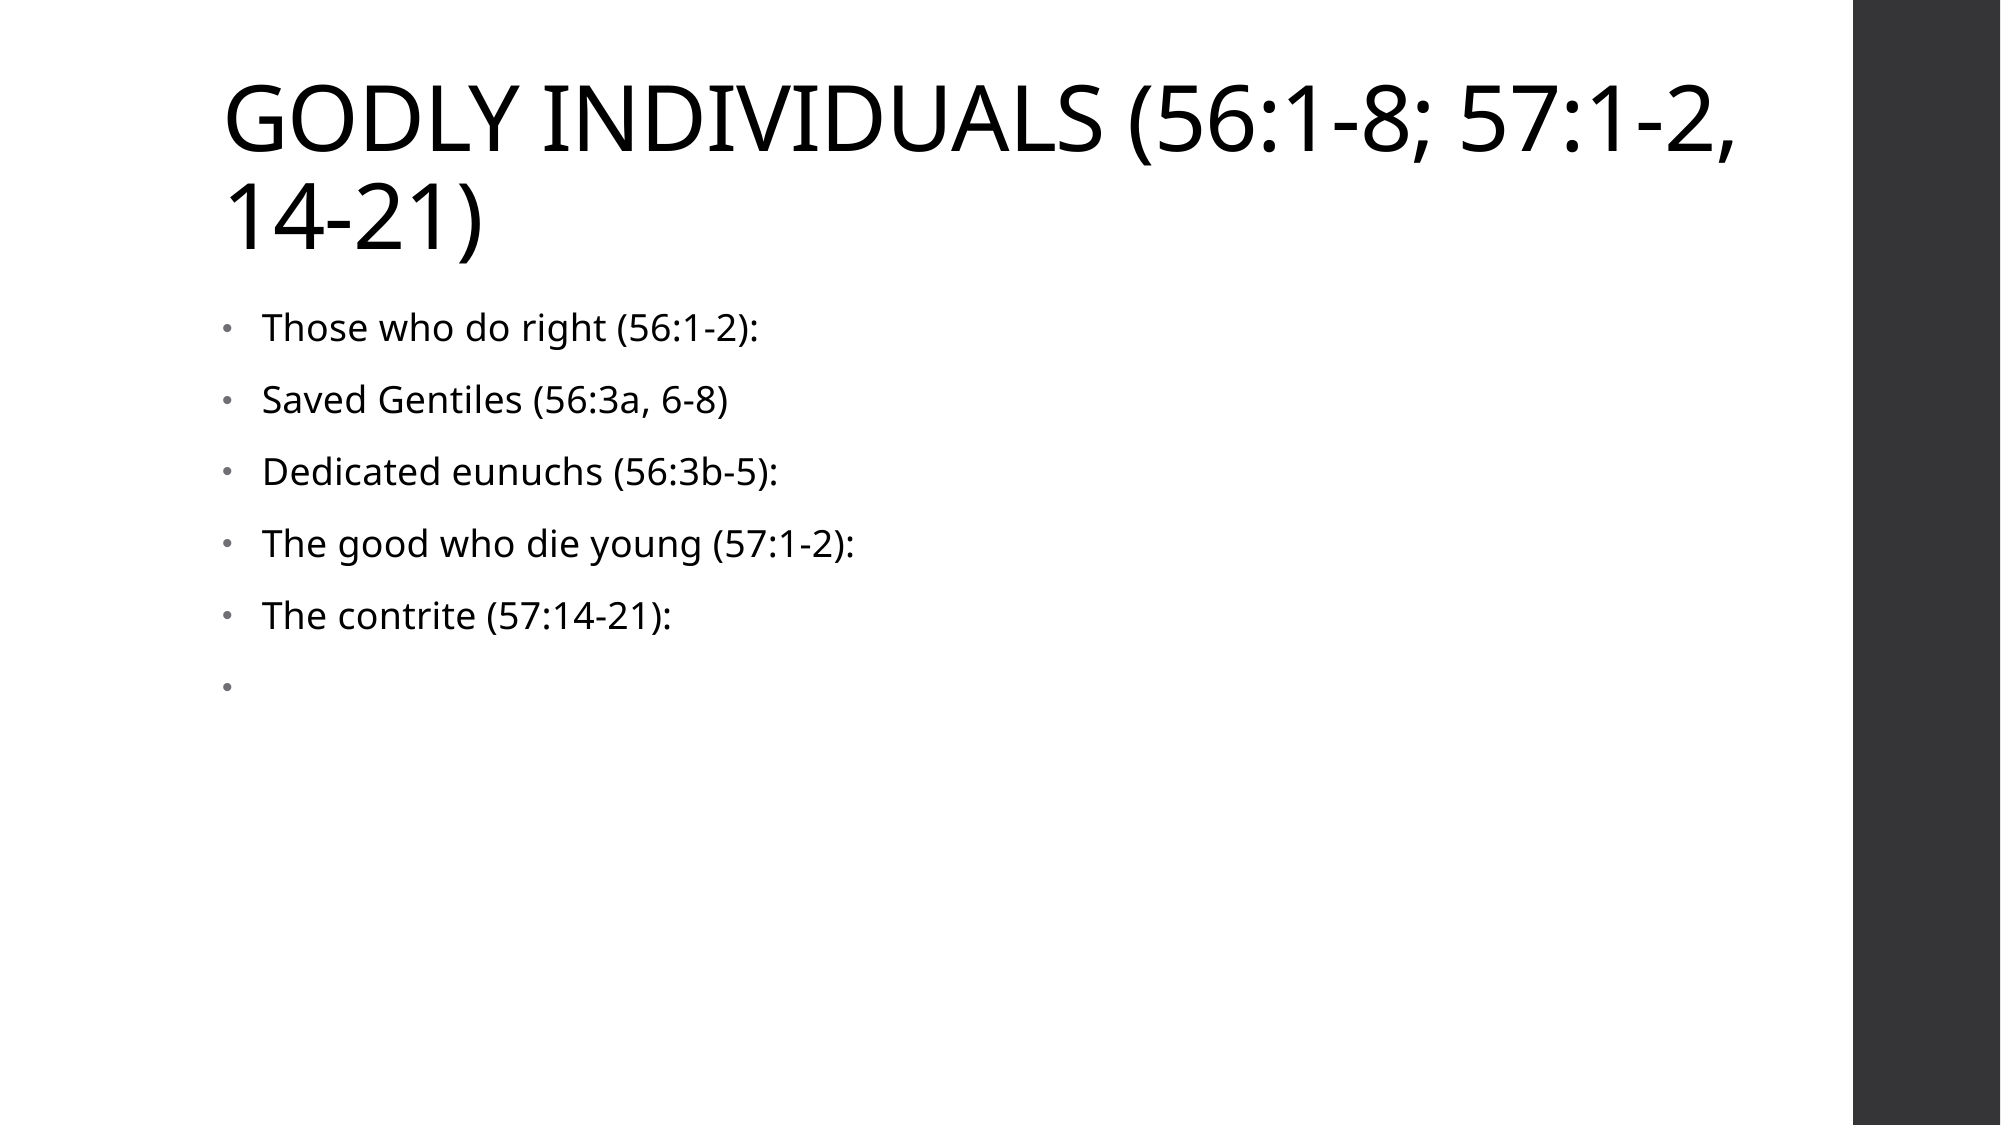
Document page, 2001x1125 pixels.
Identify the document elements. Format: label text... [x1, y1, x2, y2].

list Those who do right (56:1-2): Saved Gentiles (56:3a, 6-8) Dedicated eunuchs (56:3b-5): The good who die young (57:1-2): The contrite (57:14-21): [206, 299, 1617, 1014]
title GODLY INDIVIDUALS (56:1-8; 57:1-2, 14-21) [206, 60, 1797, 278]
